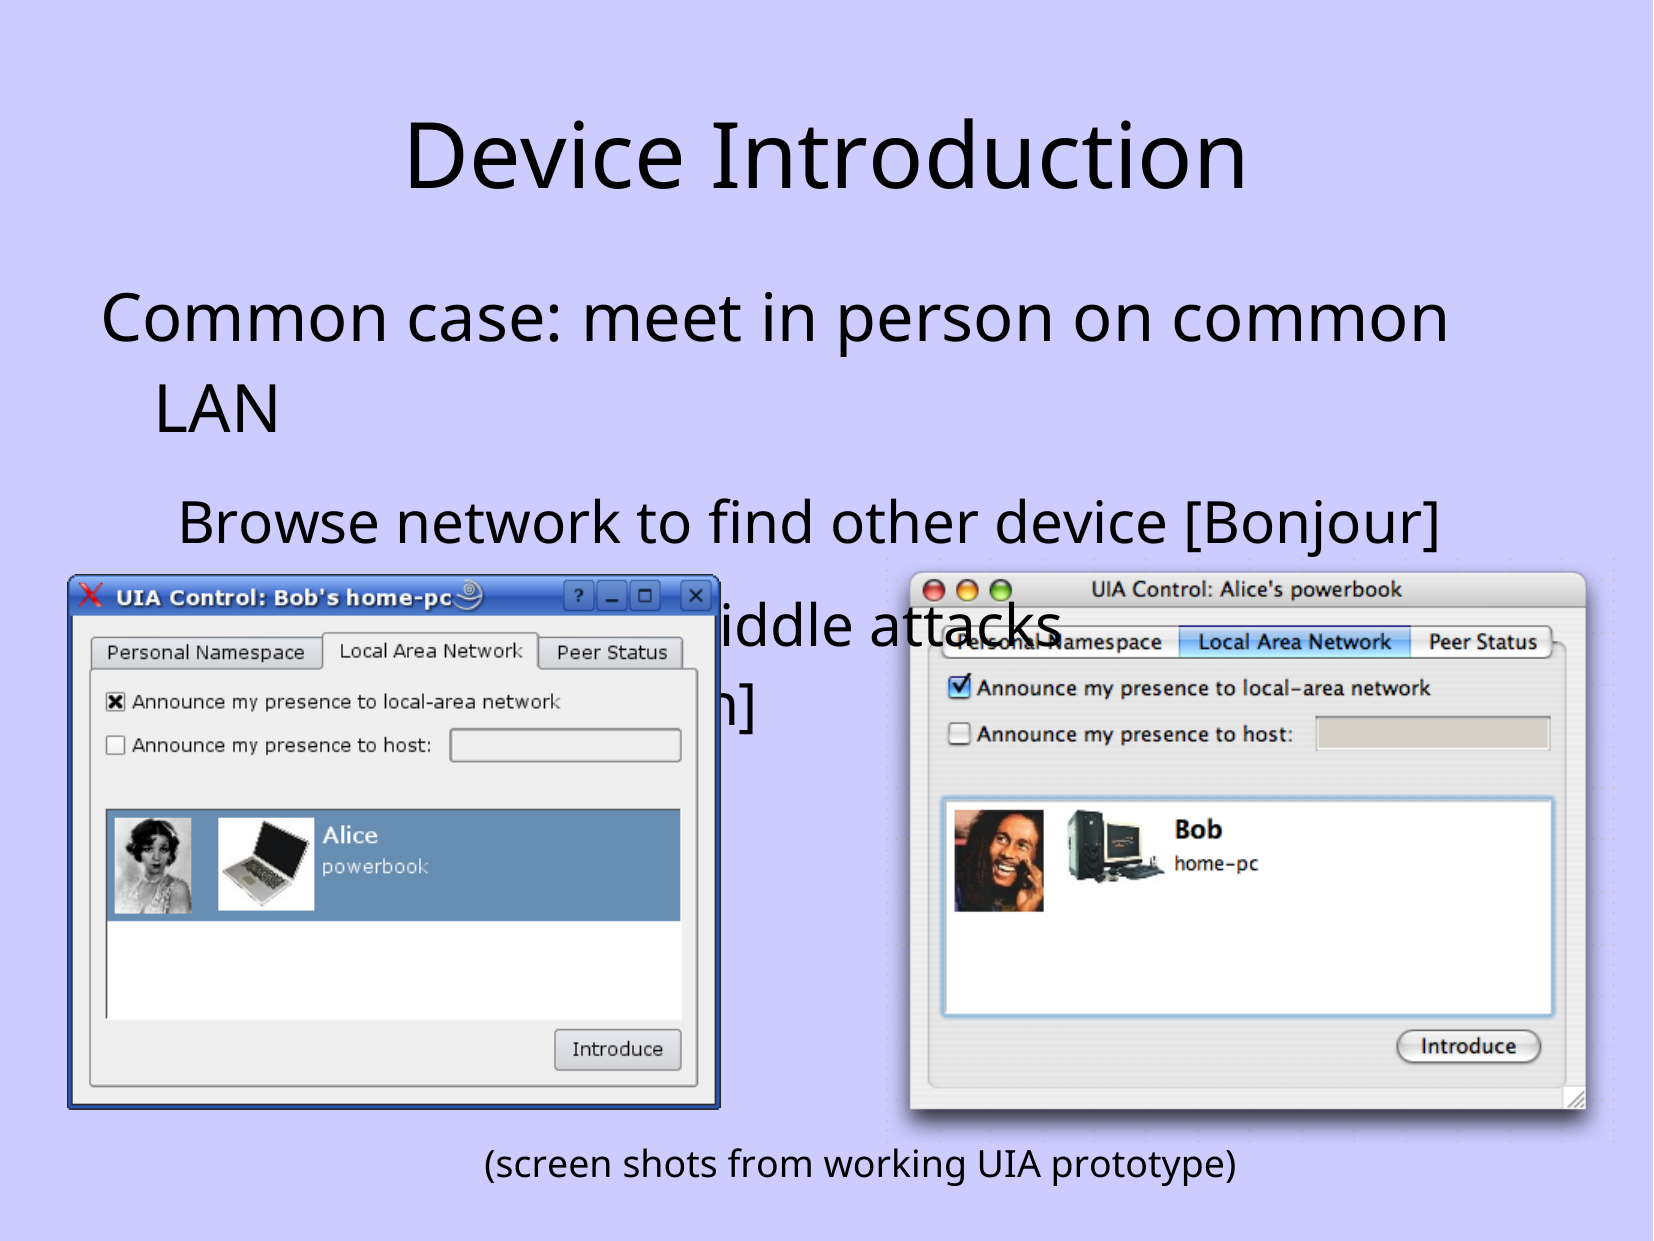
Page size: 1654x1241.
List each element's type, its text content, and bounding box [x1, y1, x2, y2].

text_box (screen shots from working UIA prototype) [321, 1130, 1306, 1213]
picture [67, 574, 721, 1111]
title Device Introduction [82, 49, 1571, 257]
picture [885, 554, 1621, 1146]
list Common case: meet in person on common LAN Browse network to find other device [Bonjour] Avoid man-in-the-middle attacks [Dohrmann/Ellison] [82, 270, 1571, 1095]
